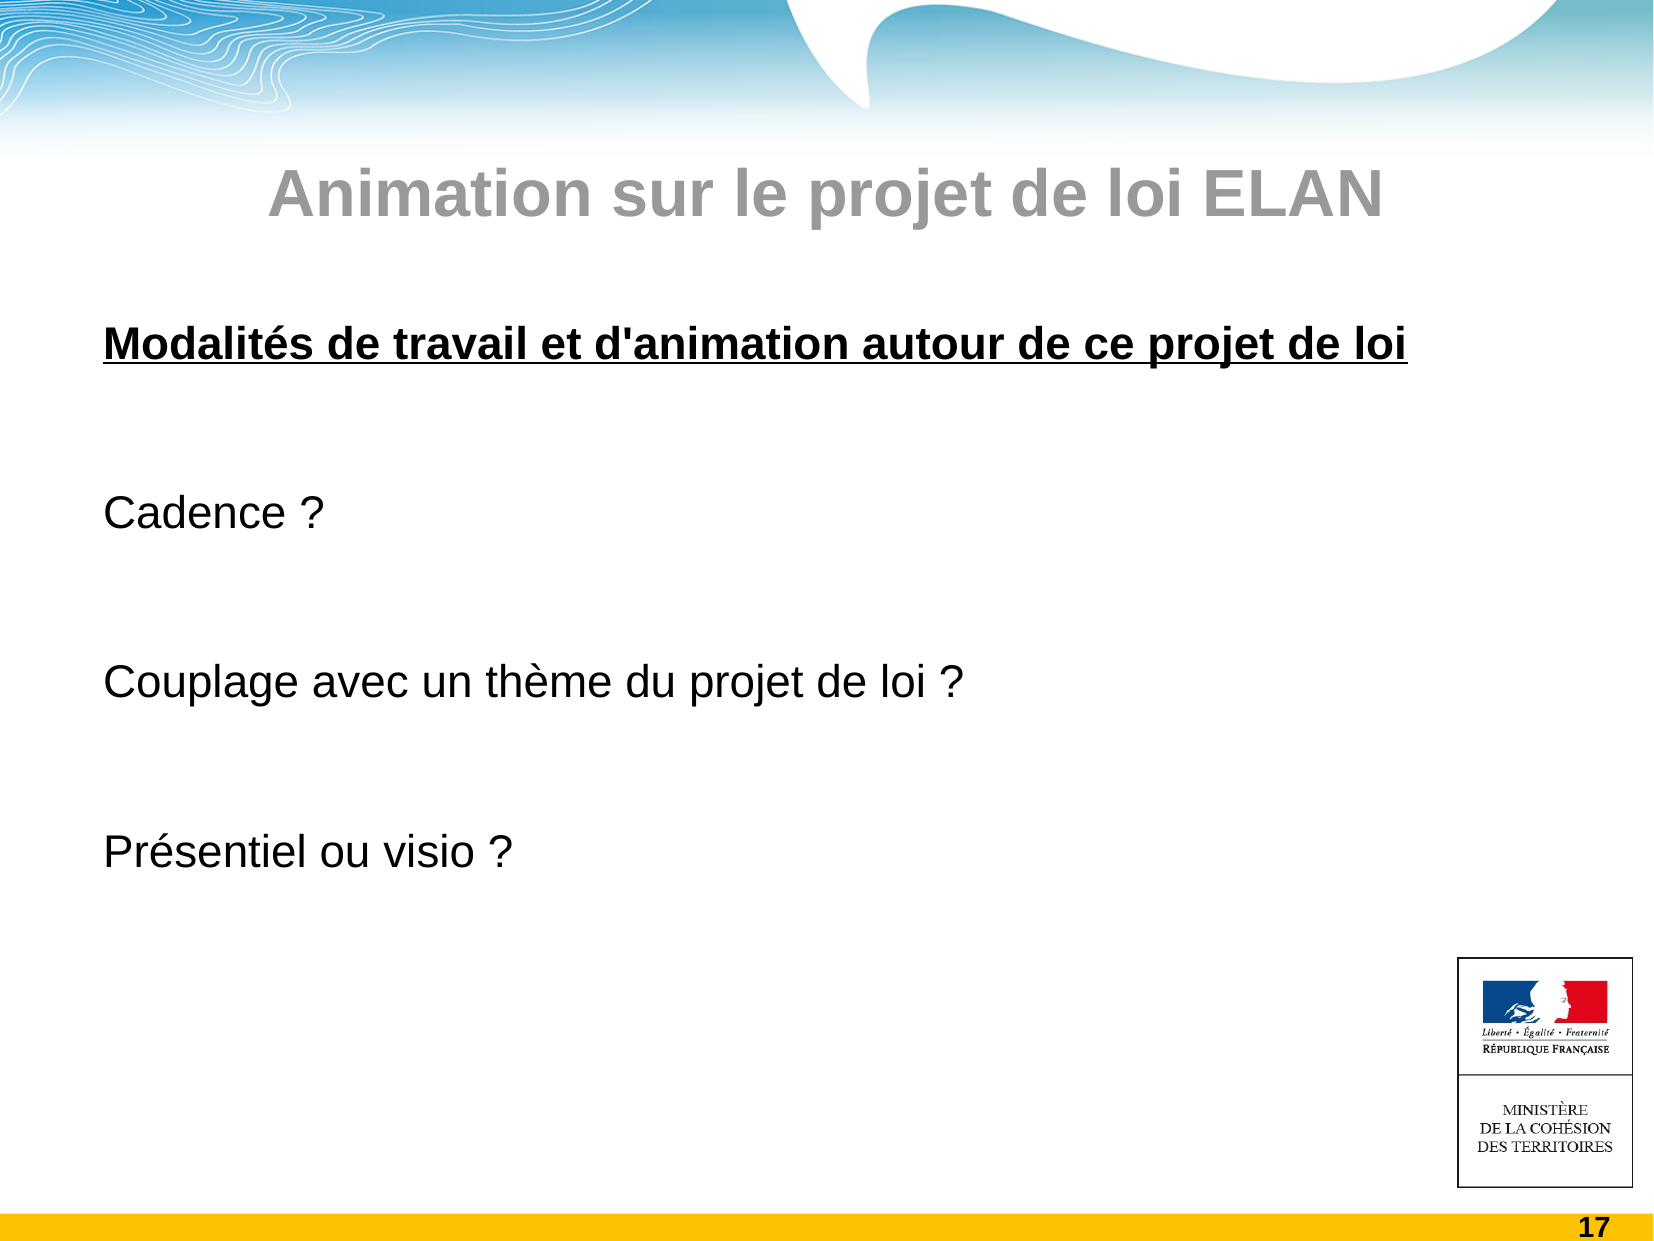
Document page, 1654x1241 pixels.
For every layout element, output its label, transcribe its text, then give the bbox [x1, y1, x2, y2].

picture [0, 0, 1654, 1241]
text_box Animation sur le projet de loi ELAN [82, 88, 1571, 242]
text_box Modalités de travail et d'animation autour de ce projet de loi Cadence ? Couplage avec un thème du projet de loi ? Présentiel ou visio ? [82, 242, 1579, 1059]
